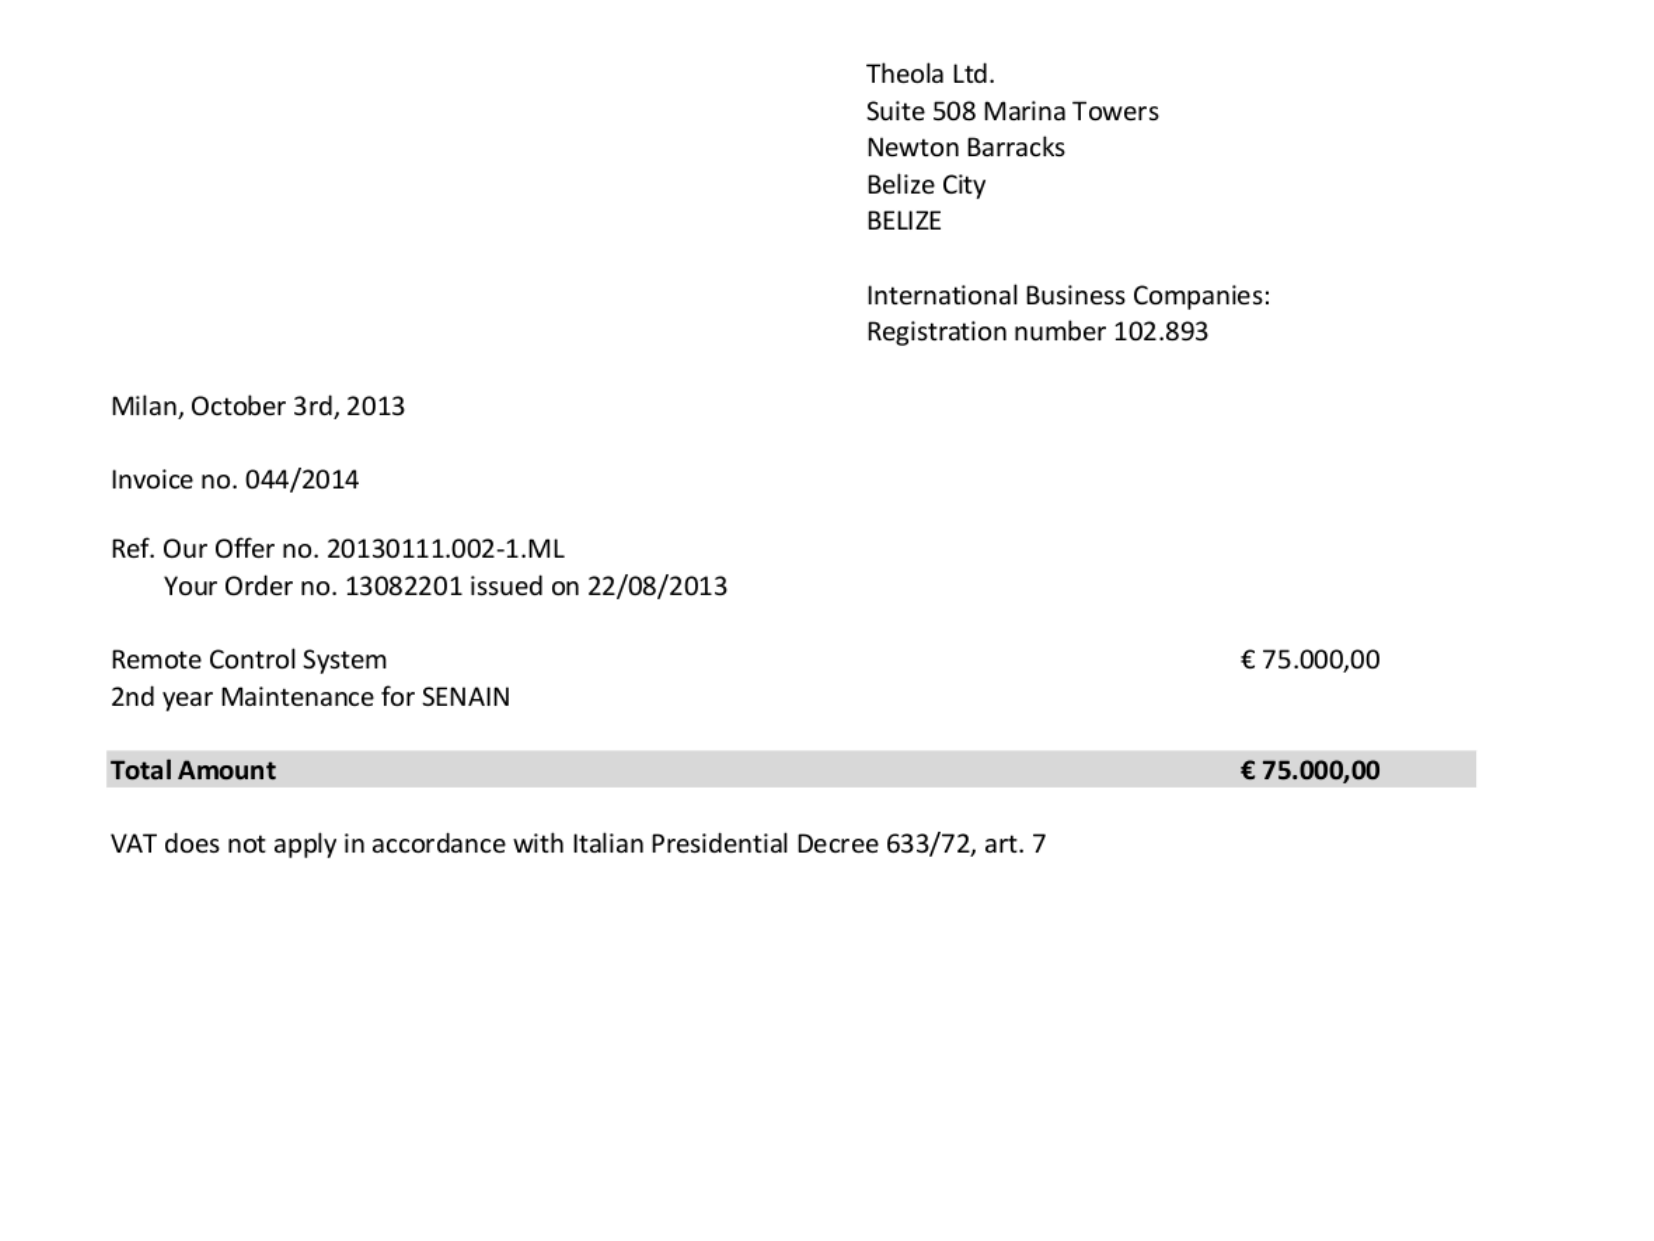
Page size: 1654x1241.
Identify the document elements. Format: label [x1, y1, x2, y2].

picture [0, 47, 1489, 886]
